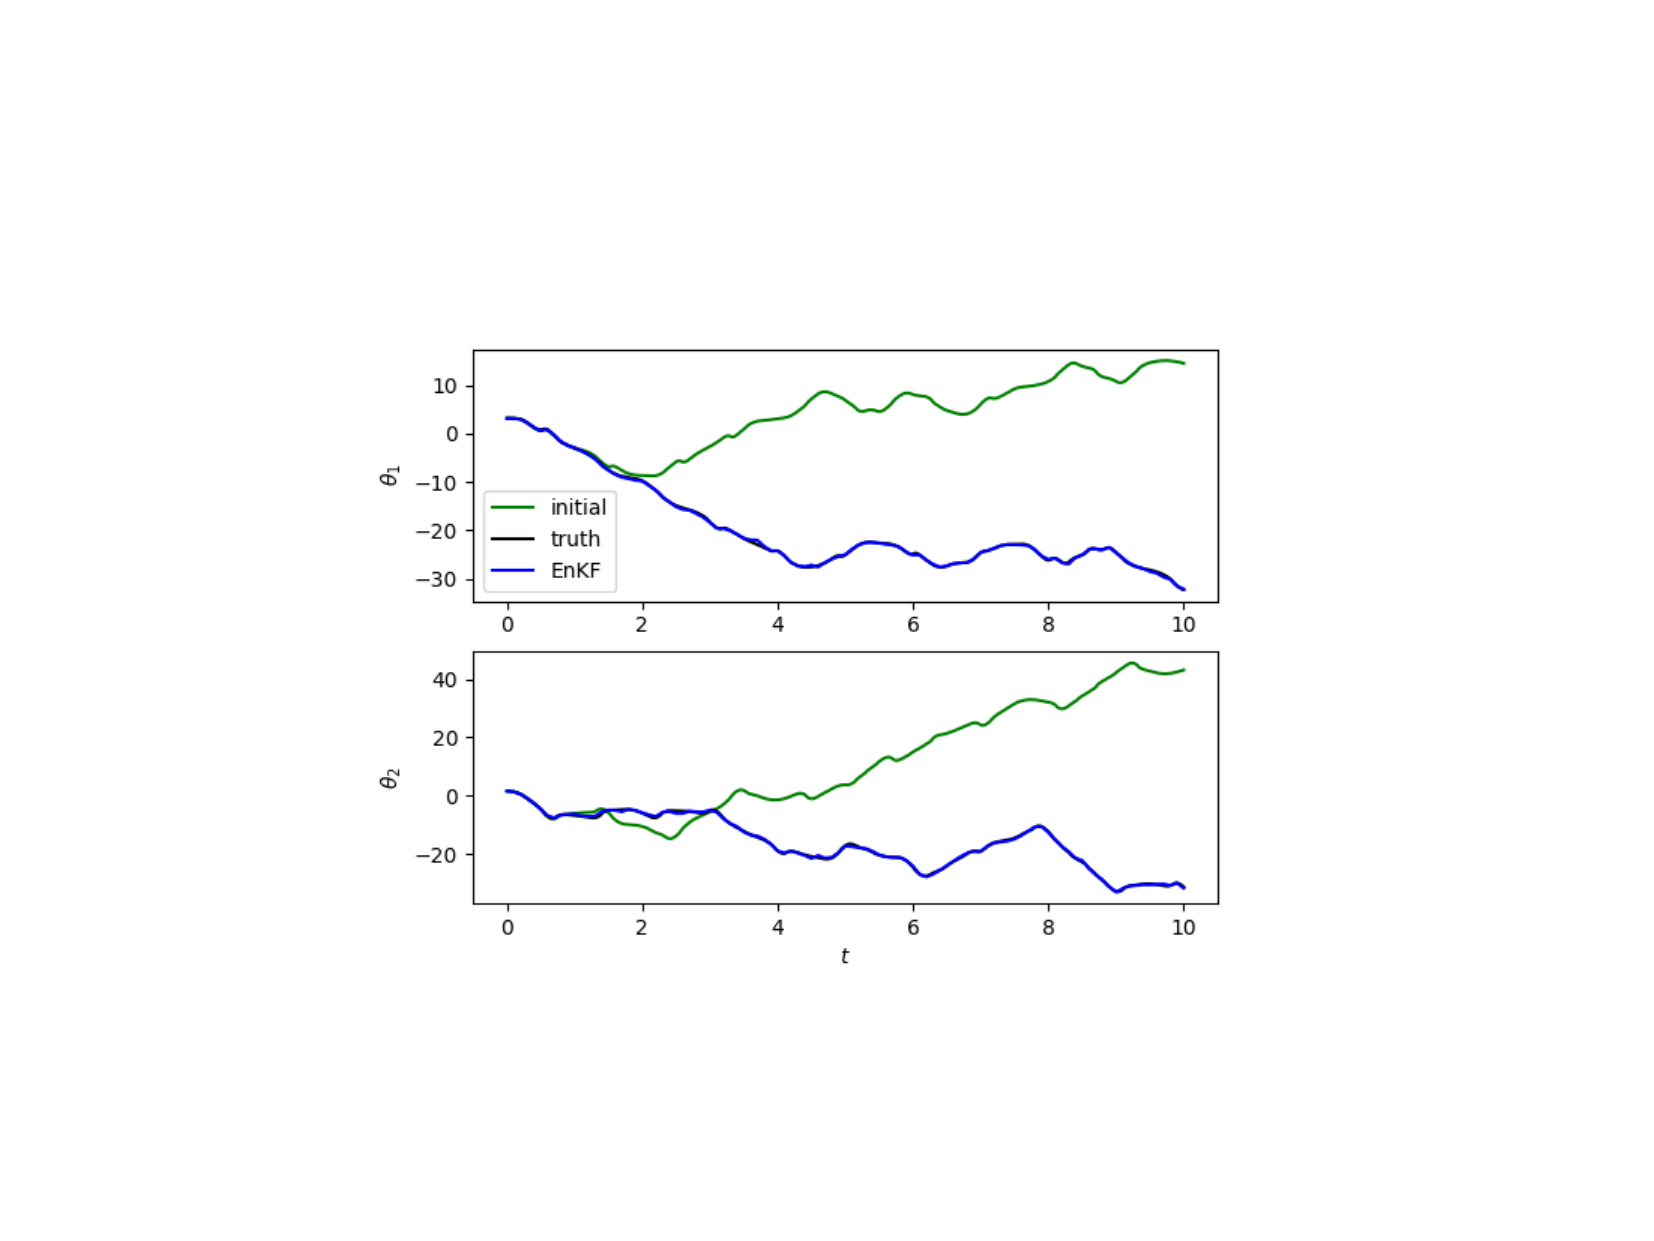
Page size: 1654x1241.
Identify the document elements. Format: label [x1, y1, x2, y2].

picture [353, 263, 1314, 984]
